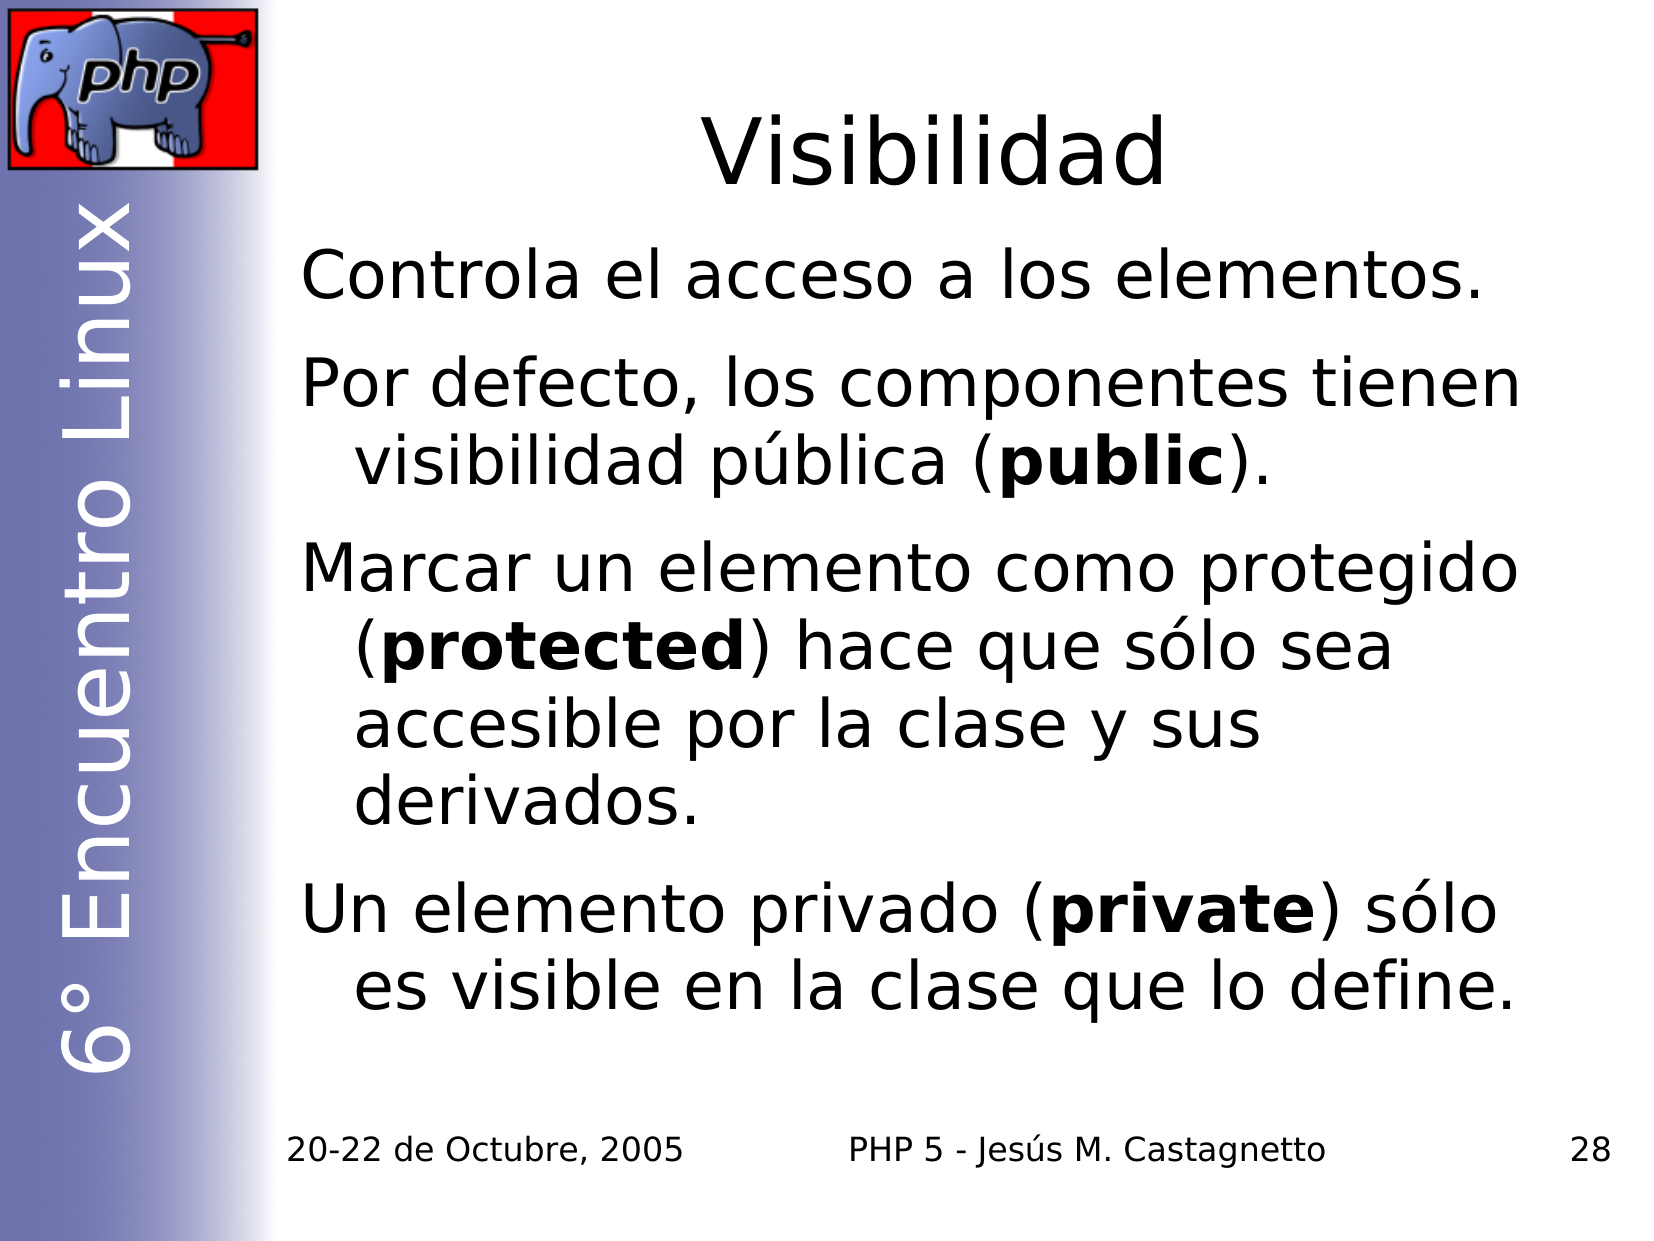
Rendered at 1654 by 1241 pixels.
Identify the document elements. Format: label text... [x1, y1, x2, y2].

list Controla el acceso a los elementos. Por defecto, los componentes tienen visibilidad pública (public). Marcar un elemento como protegido (protected) hace que sólo sea accesible por la clase y sus derivados. Un elemento privado (private) sólo es visible en la clase que lo define. [282, 237, 1595, 1041]
title Visibilidad [300, 49, 1571, 237]
picture [0, 0, 1654, 1241]
